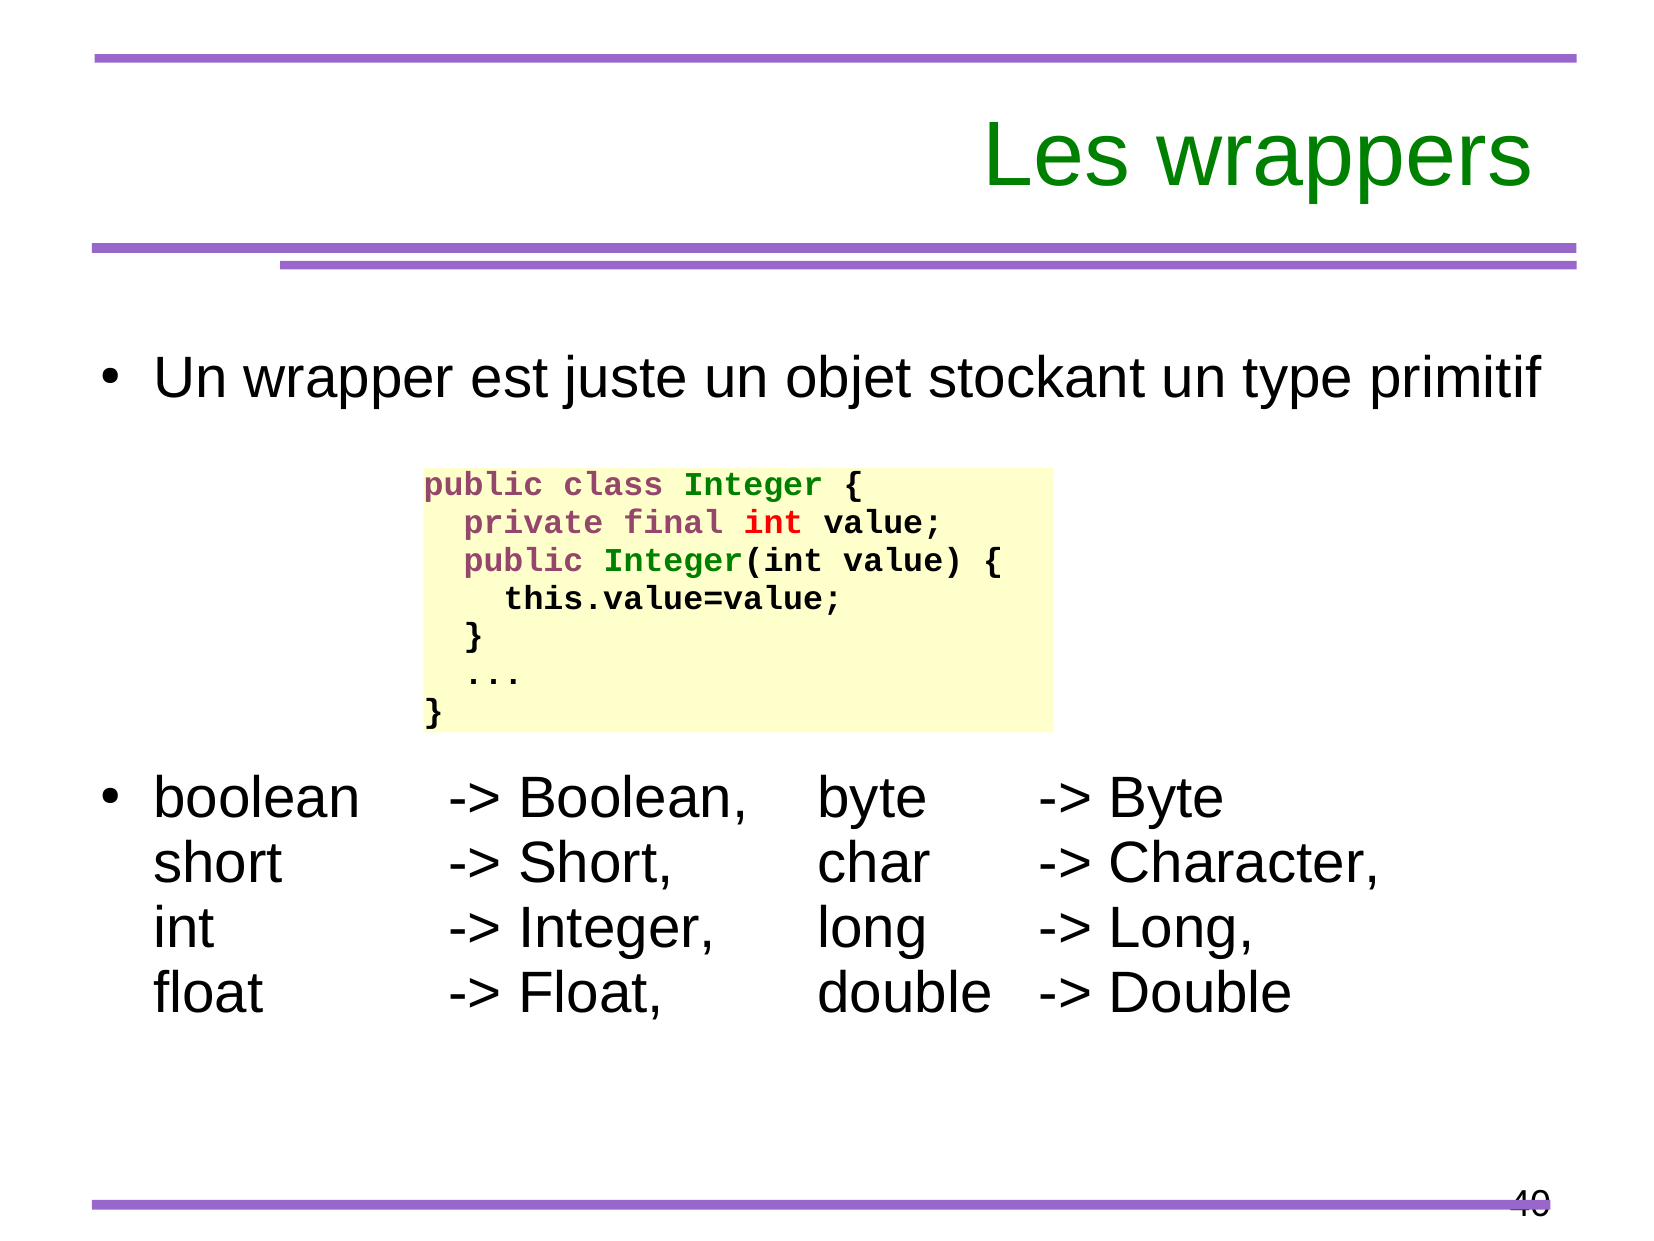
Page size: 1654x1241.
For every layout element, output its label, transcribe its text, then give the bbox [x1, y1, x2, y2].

list Un wrapper est juste un objet stockant un type primitif boolean -> Boolean, byte -> Byte short -> Short, char -> Character, int -> Integer, long -> Long, float -> Float, double -> Double [82, 344, 1572, 1141]
text_box public class Integer { private final int value; public Integer(int value) { this.value=value; } ... } [423, 468, 1054, 733]
title Les wrappers [121, 49, 1534, 257]
